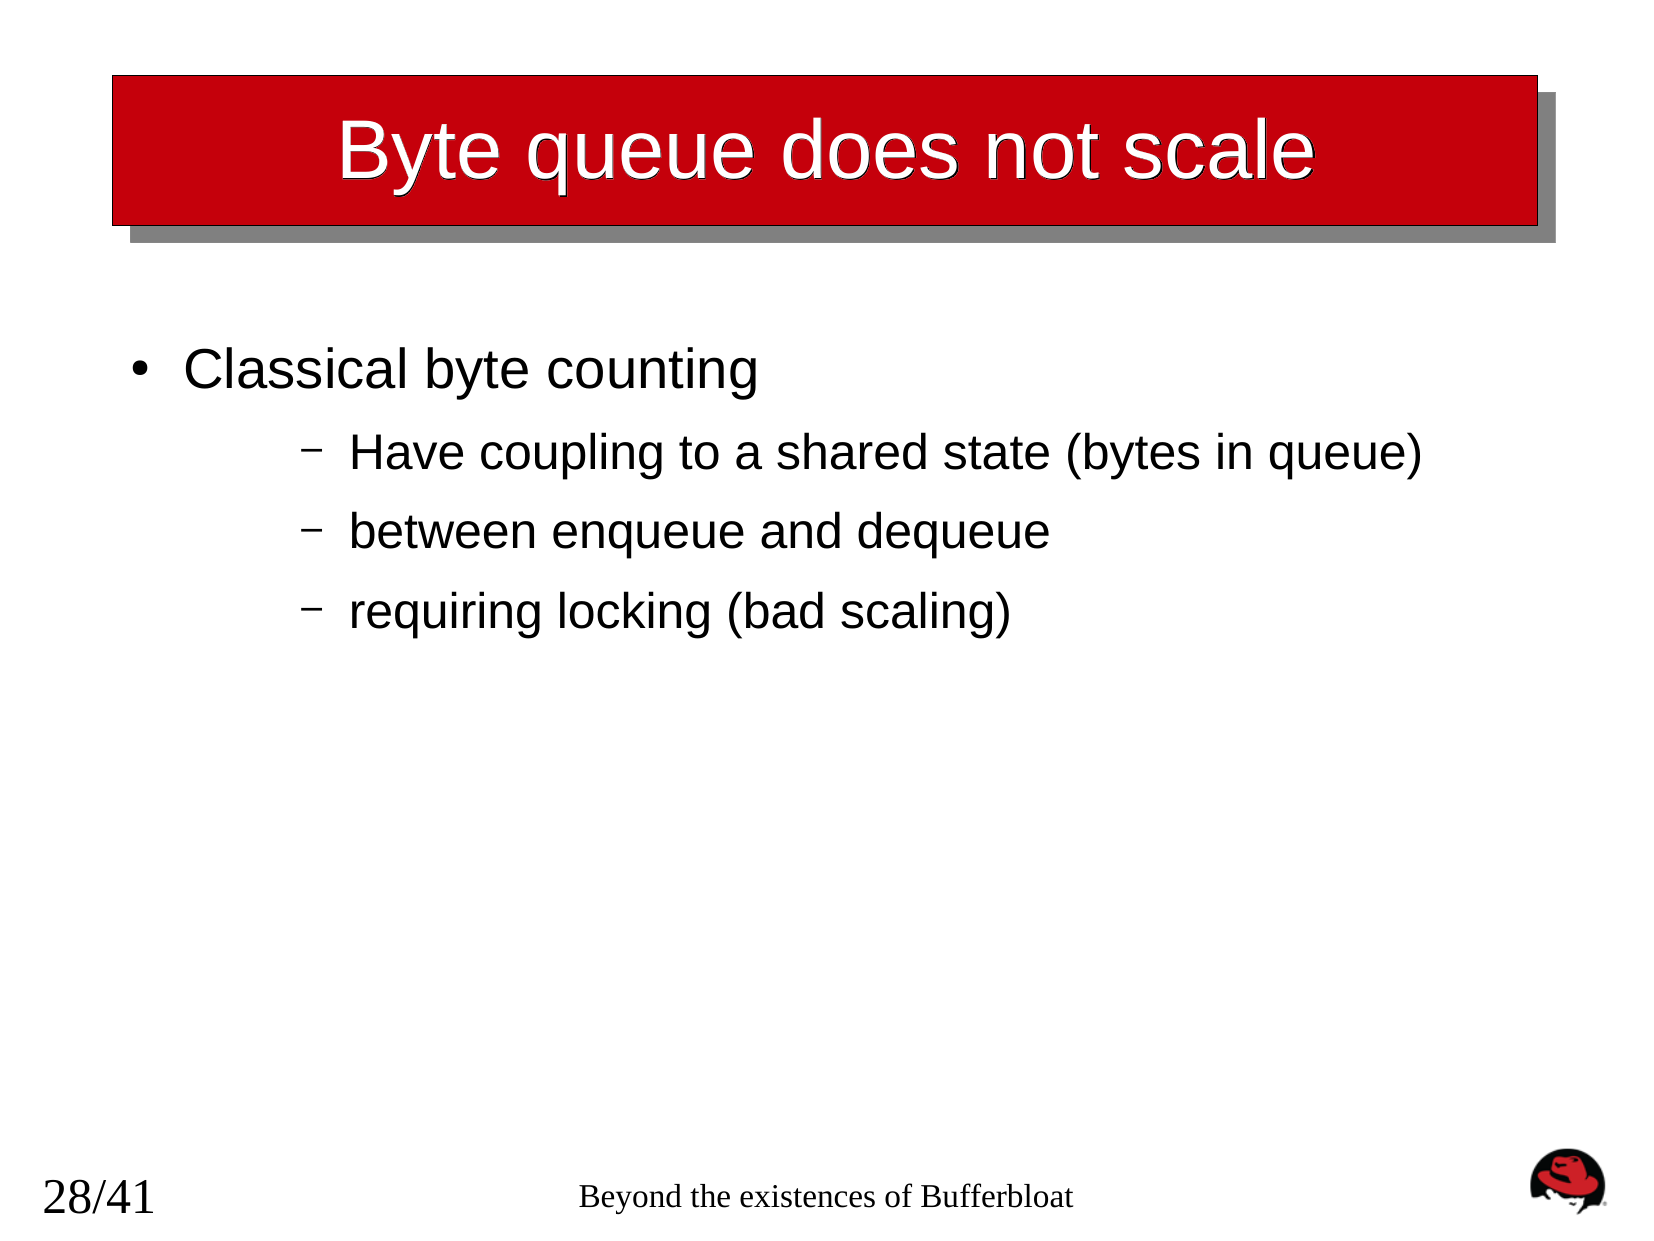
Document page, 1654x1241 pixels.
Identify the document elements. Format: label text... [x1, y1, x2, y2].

picture [1529, 1146, 1613, 1224]
title Byte queue does not scale [116, 75, 1538, 226]
list Classical byte counting Have coupling to a shared state (bytes in queue) between enqueue and dequeue requiring locking (bad scaling) [112, 337, 1538, 1126]
